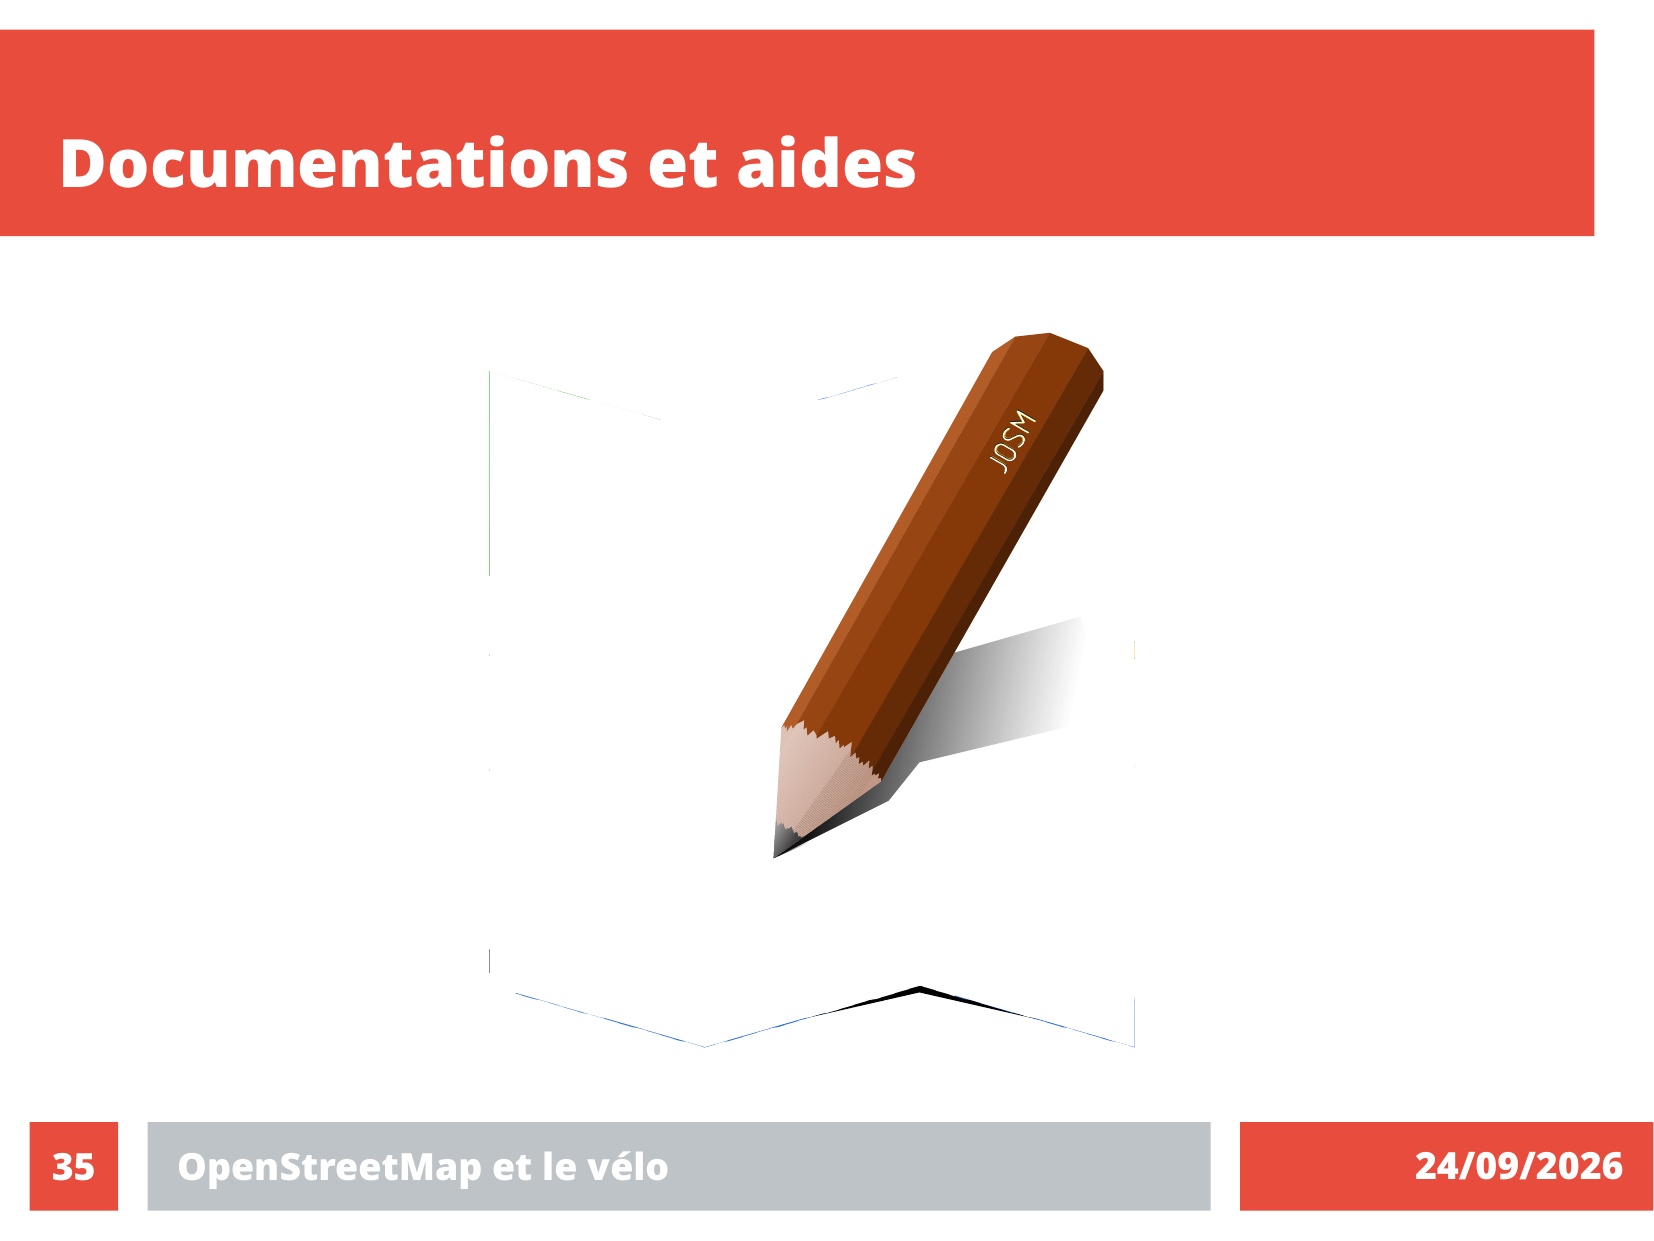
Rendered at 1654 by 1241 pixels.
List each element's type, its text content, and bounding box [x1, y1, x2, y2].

picture [428, 324, 1196, 1093]
title Documentations et aides [59, 59, 1595, 207]
